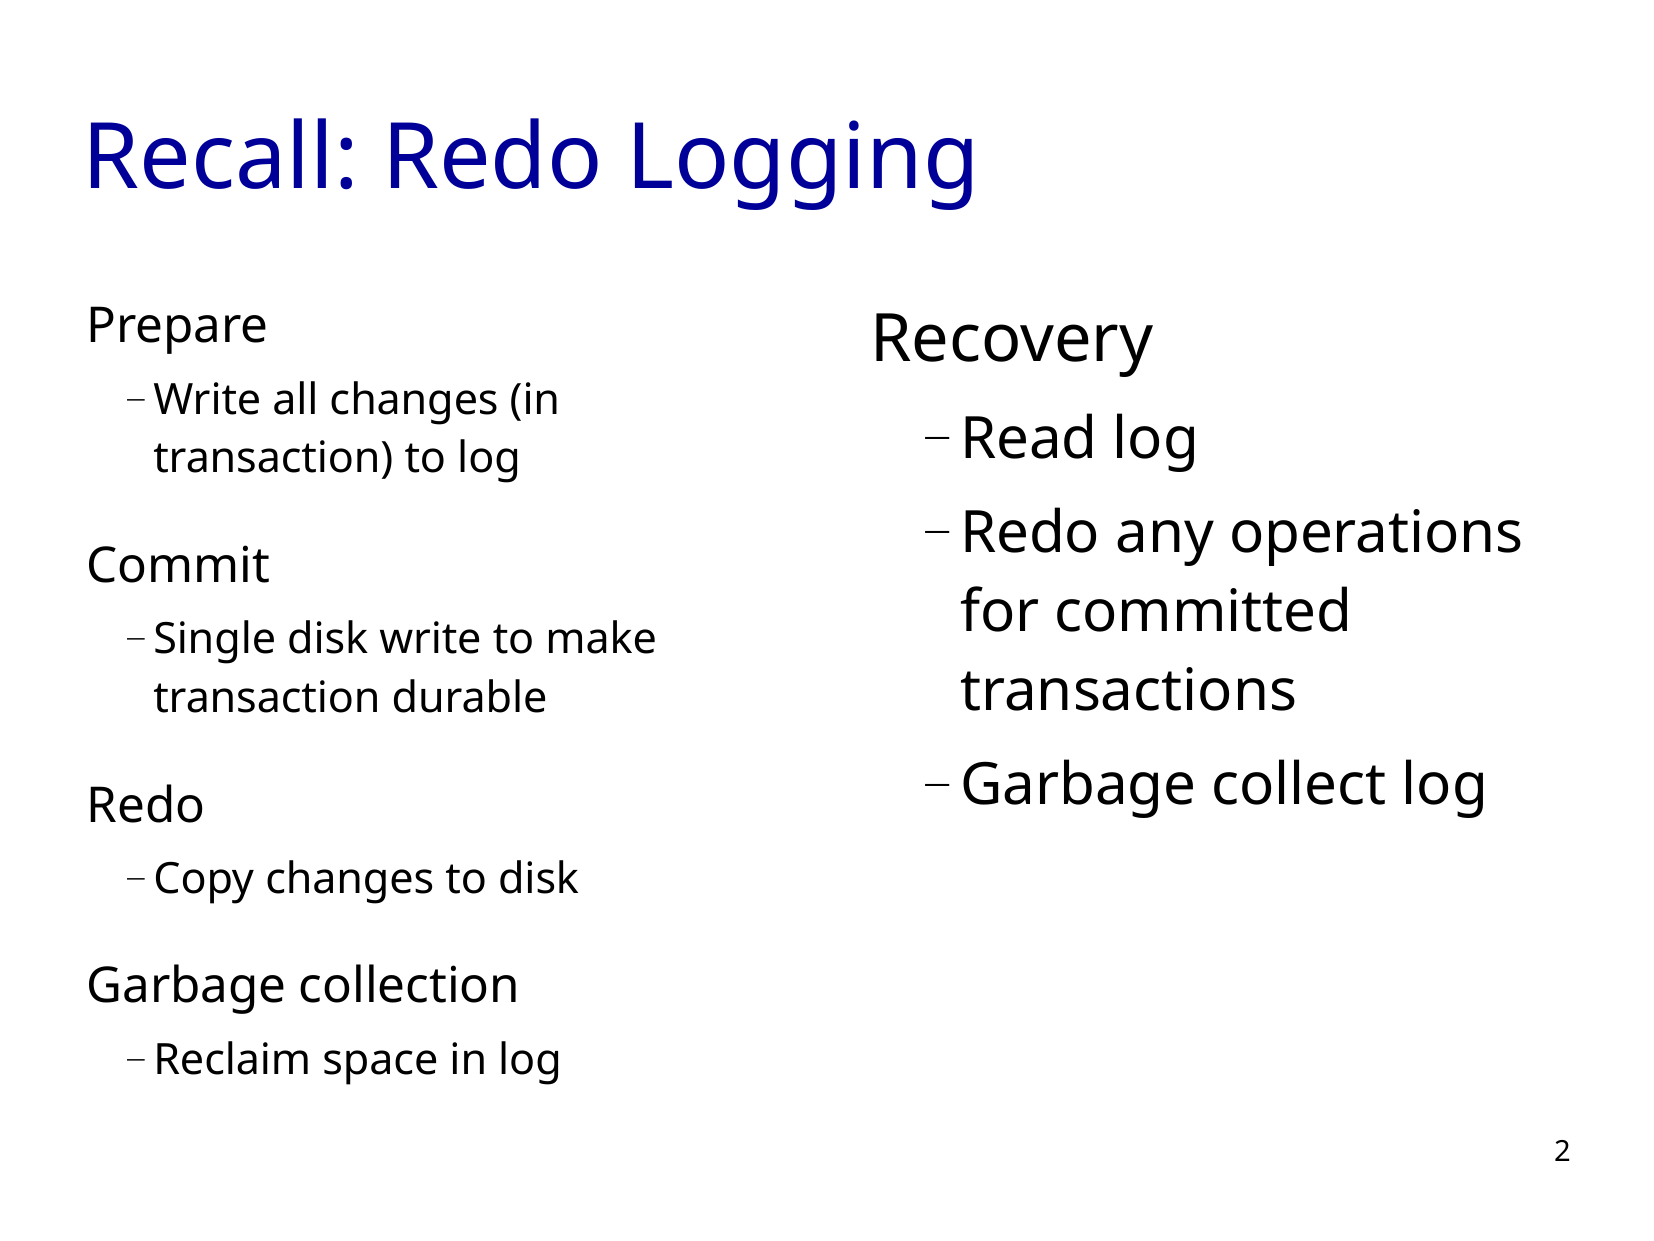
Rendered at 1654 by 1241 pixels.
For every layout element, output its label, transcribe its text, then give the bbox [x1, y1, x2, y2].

list Prepare Write all changes (in transaction) to log Commit Single disk write to make transaction durable Redo Copy changes to disk Garbage collection Reclaim space in log [60, 290, 798, 1096]
list Recovery Read log Redo any operations for committed transactions Garbage collect log [834, 290, 1572, 1096]
title Recall: Redo Logging [82, 49, 1571, 257]
